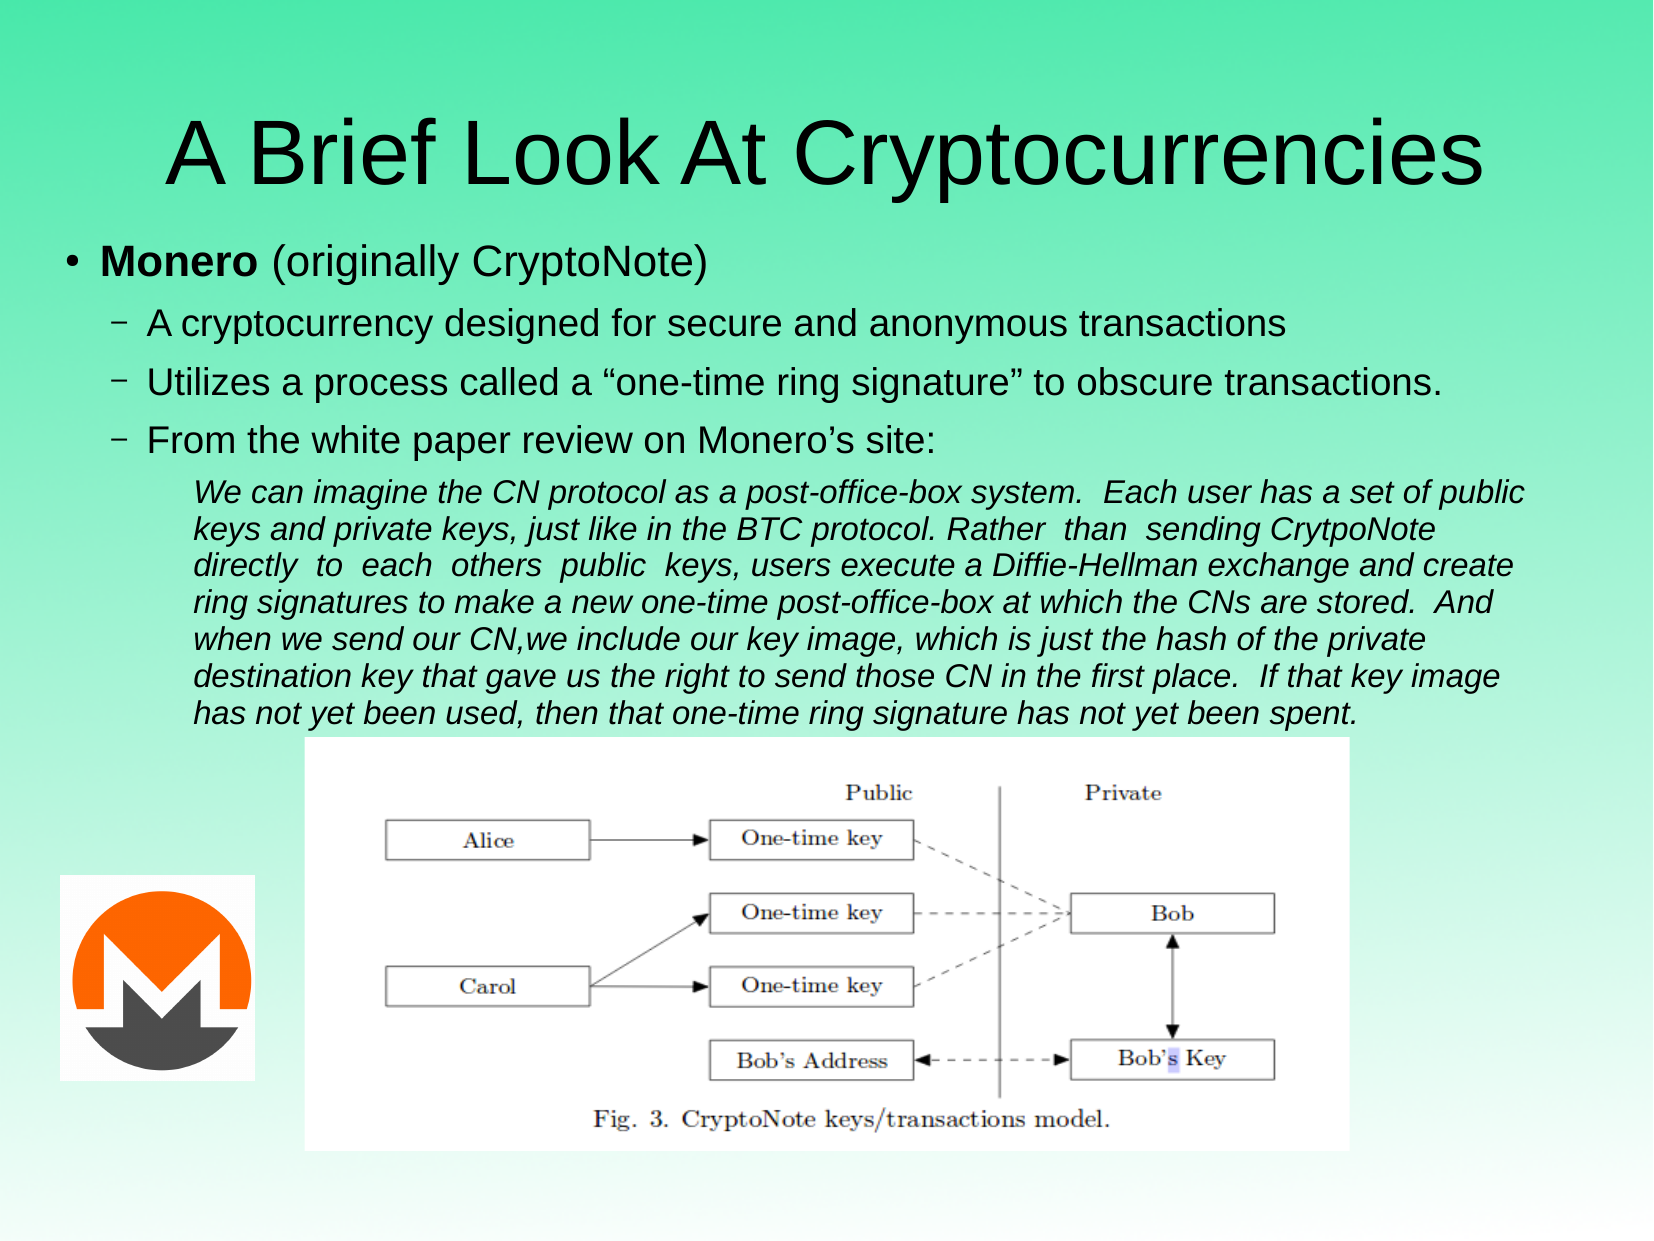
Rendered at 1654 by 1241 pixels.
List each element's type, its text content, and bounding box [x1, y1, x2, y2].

picture [0, 0, 1654, 1241]
list Monero (originally CryptoNote) A cryptocurrency designed for secure and anonymous transactions Utilizes a process called a “one-time ring signature” to obscure transactions. From the white paper review on Monero’s site: We can imagine the CN protocol as a post-office-box system. Each user has a set of public keys and private keys, just like in the BTC protocol. Rather than sending CrytpoNote directly to each others public keys, users execute a Diffie-Hellman exchange and create ring signatures to make a new one-time post-office-box at which the CNs are stored. And when we send our CN,we include our key image, which is just the hash of the private destination key that gave us the right to send those CN in the first place. If that key image has not yet been used, then that one-time ring signature has not yet been spent. [53, 237, 1541, 744]
title A Brief Look At Cryptocurrencies [82, 49, 1571, 257]
